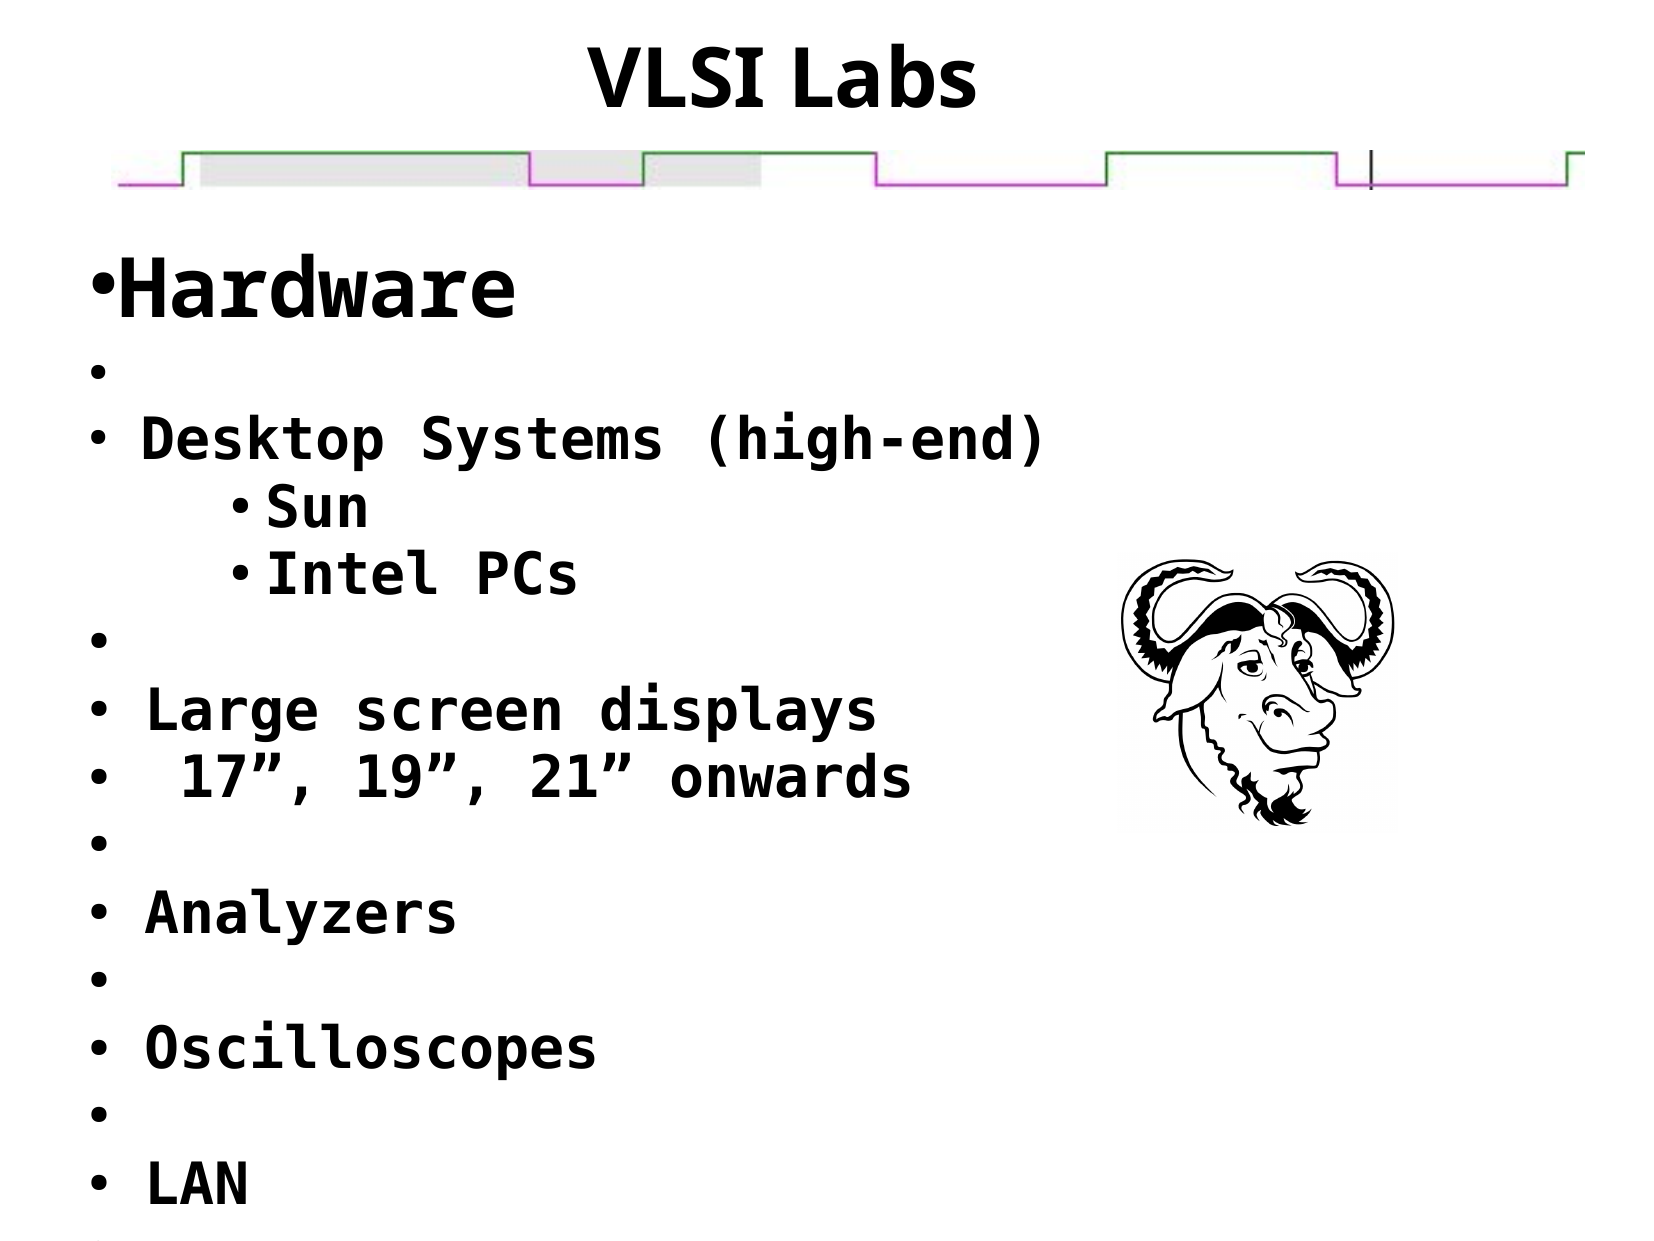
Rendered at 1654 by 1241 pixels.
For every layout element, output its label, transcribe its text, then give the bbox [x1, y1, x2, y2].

text_box Hardware Desktop Systems (high-end) Sun Intel PCs Large screen displays 17”, 19”, 21” onwards Analyzers Oscilloscopes LAN [88, 228, 1488, 1241]
picture [111, 150, 1585, 191]
text_box VLSI Labs [587, 18, 1387, 127]
picture [1117, 552, 1398, 833]
